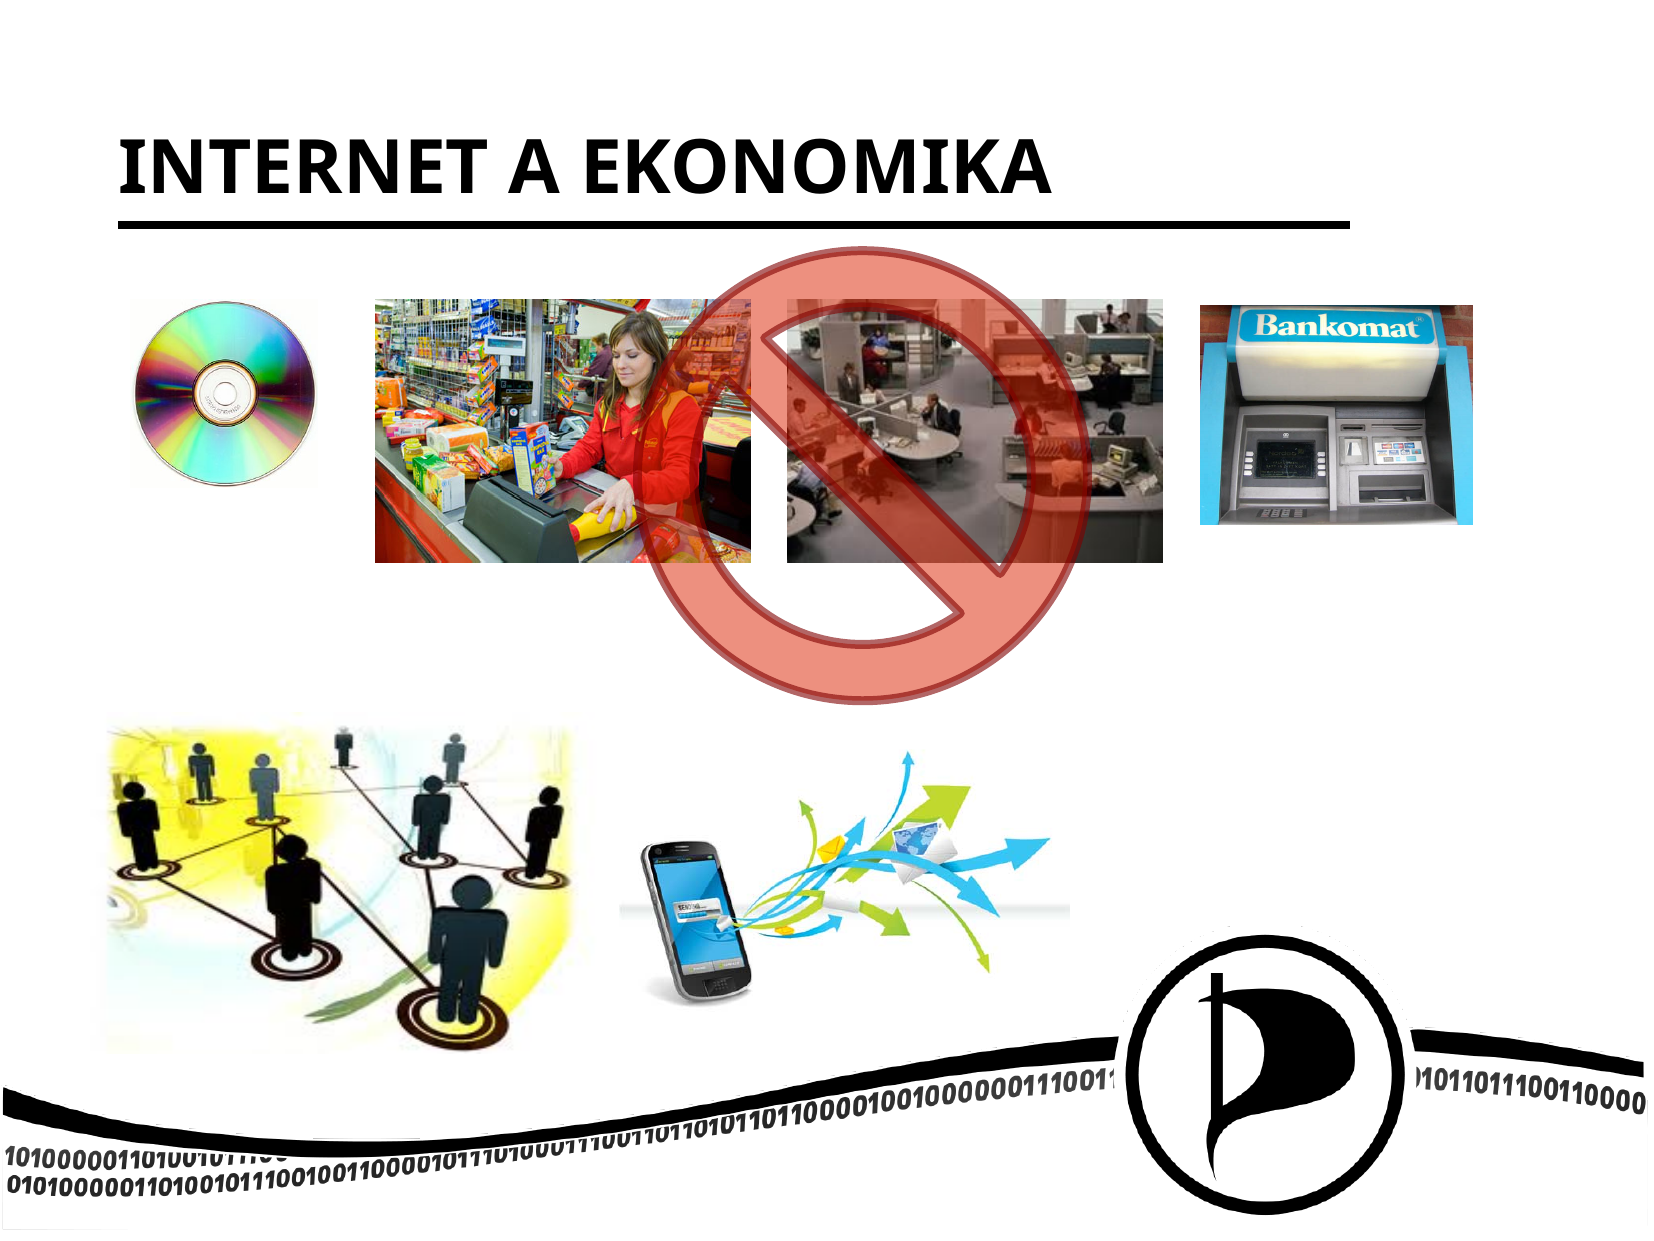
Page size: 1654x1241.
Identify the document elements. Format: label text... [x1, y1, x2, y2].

picture [375, 299, 721, 563]
title INTERNET A EKONOMIKA [118, 22, 1576, 216]
text_box [637, 250, 1088, 701]
picture [694, 379, 751, 563]
picture [787, 307, 1031, 563]
picture [130, 299, 318, 488]
picture [787, 441, 909, 563]
picture [0, 712, 1648, 1230]
picture [1004, 299, 1163, 563]
picture [1200, 305, 1473, 526]
